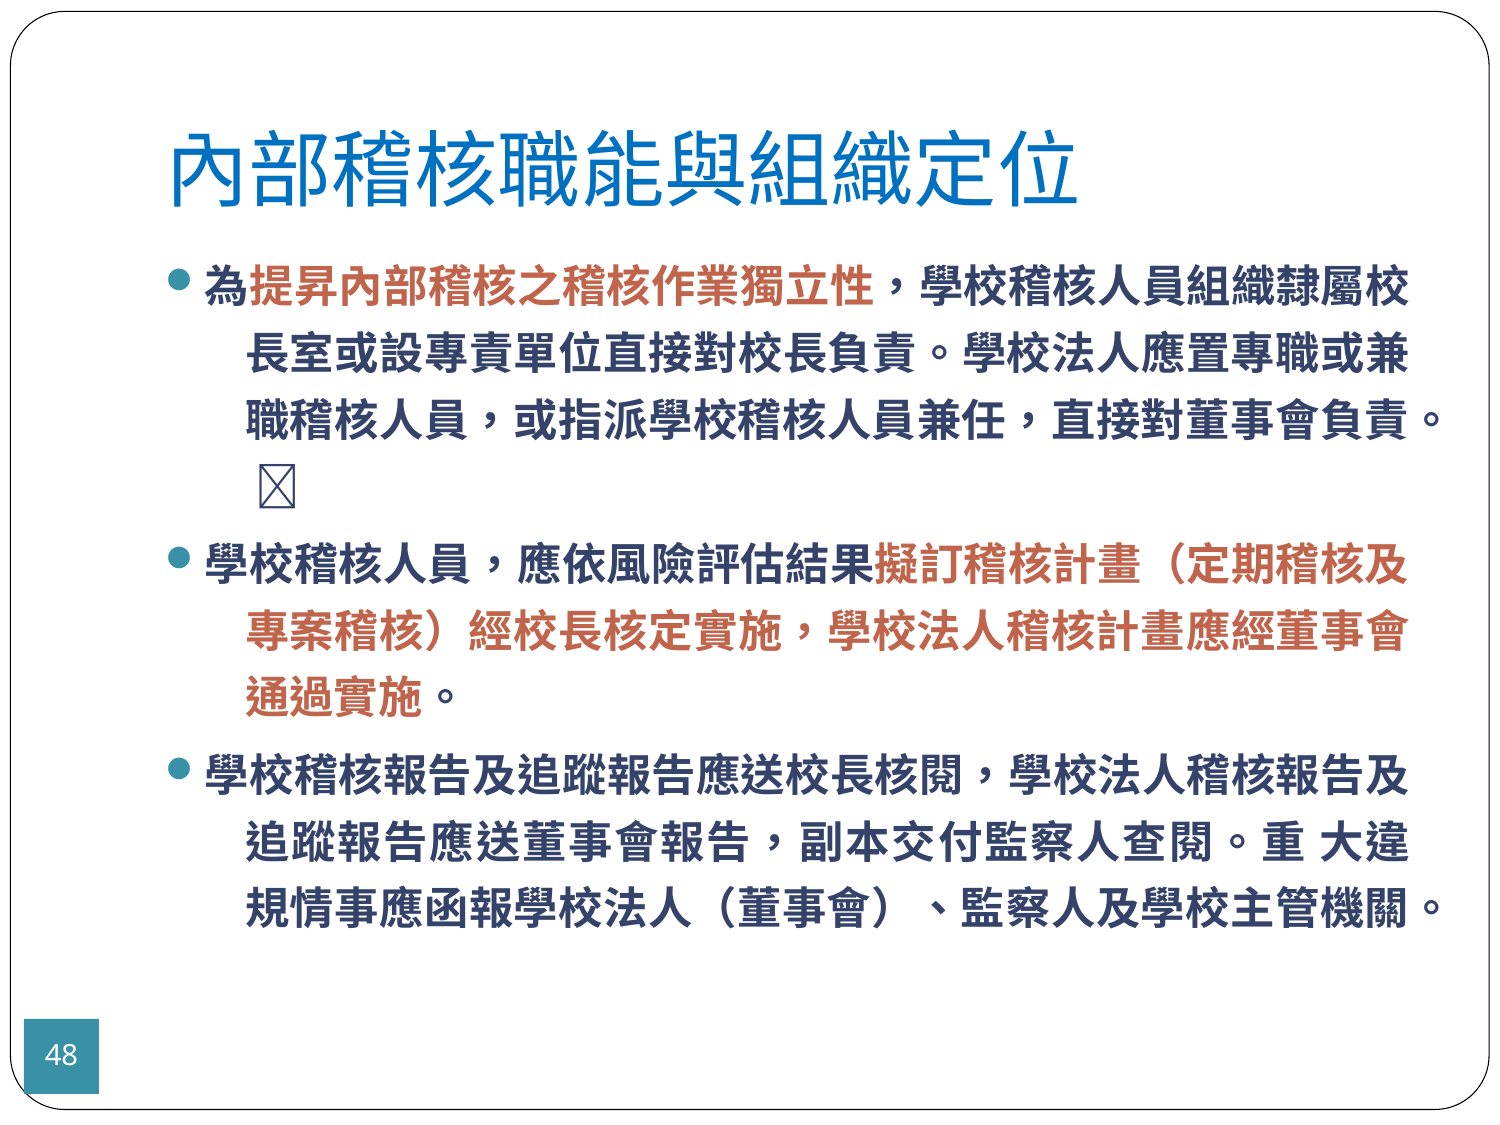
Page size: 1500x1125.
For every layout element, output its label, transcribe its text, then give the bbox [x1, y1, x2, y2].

list 為提昇內部稽核之稽核作業獨立性，學校稽核人員組織隸屬校長室或設專責單位直接對校長負責。學校法人應置專職或兼職稽核人員，或指派學校稽核人員兼任，直接對董事會負責。  學校稽核人員，應依風險評估結果擬訂稽核計畫（定期稽核及專案稽核）經校長核定實施，學校法人稽核計畫應經董事會通過實施。 學校稽核報告及追蹤報告應送校長核閱，學校法人稽核報告及追蹤報告應送董事會報告，副本交付監察人查閱。重 大違規情事應函報學校法人（董事會）、監察人及學校主管機關。 [100, 219, 1447, 981]
title 內部稽核職能與組織定位 [88, 30, 1215, 196]
text_box 48 [23, 1018, 99, 1094]
